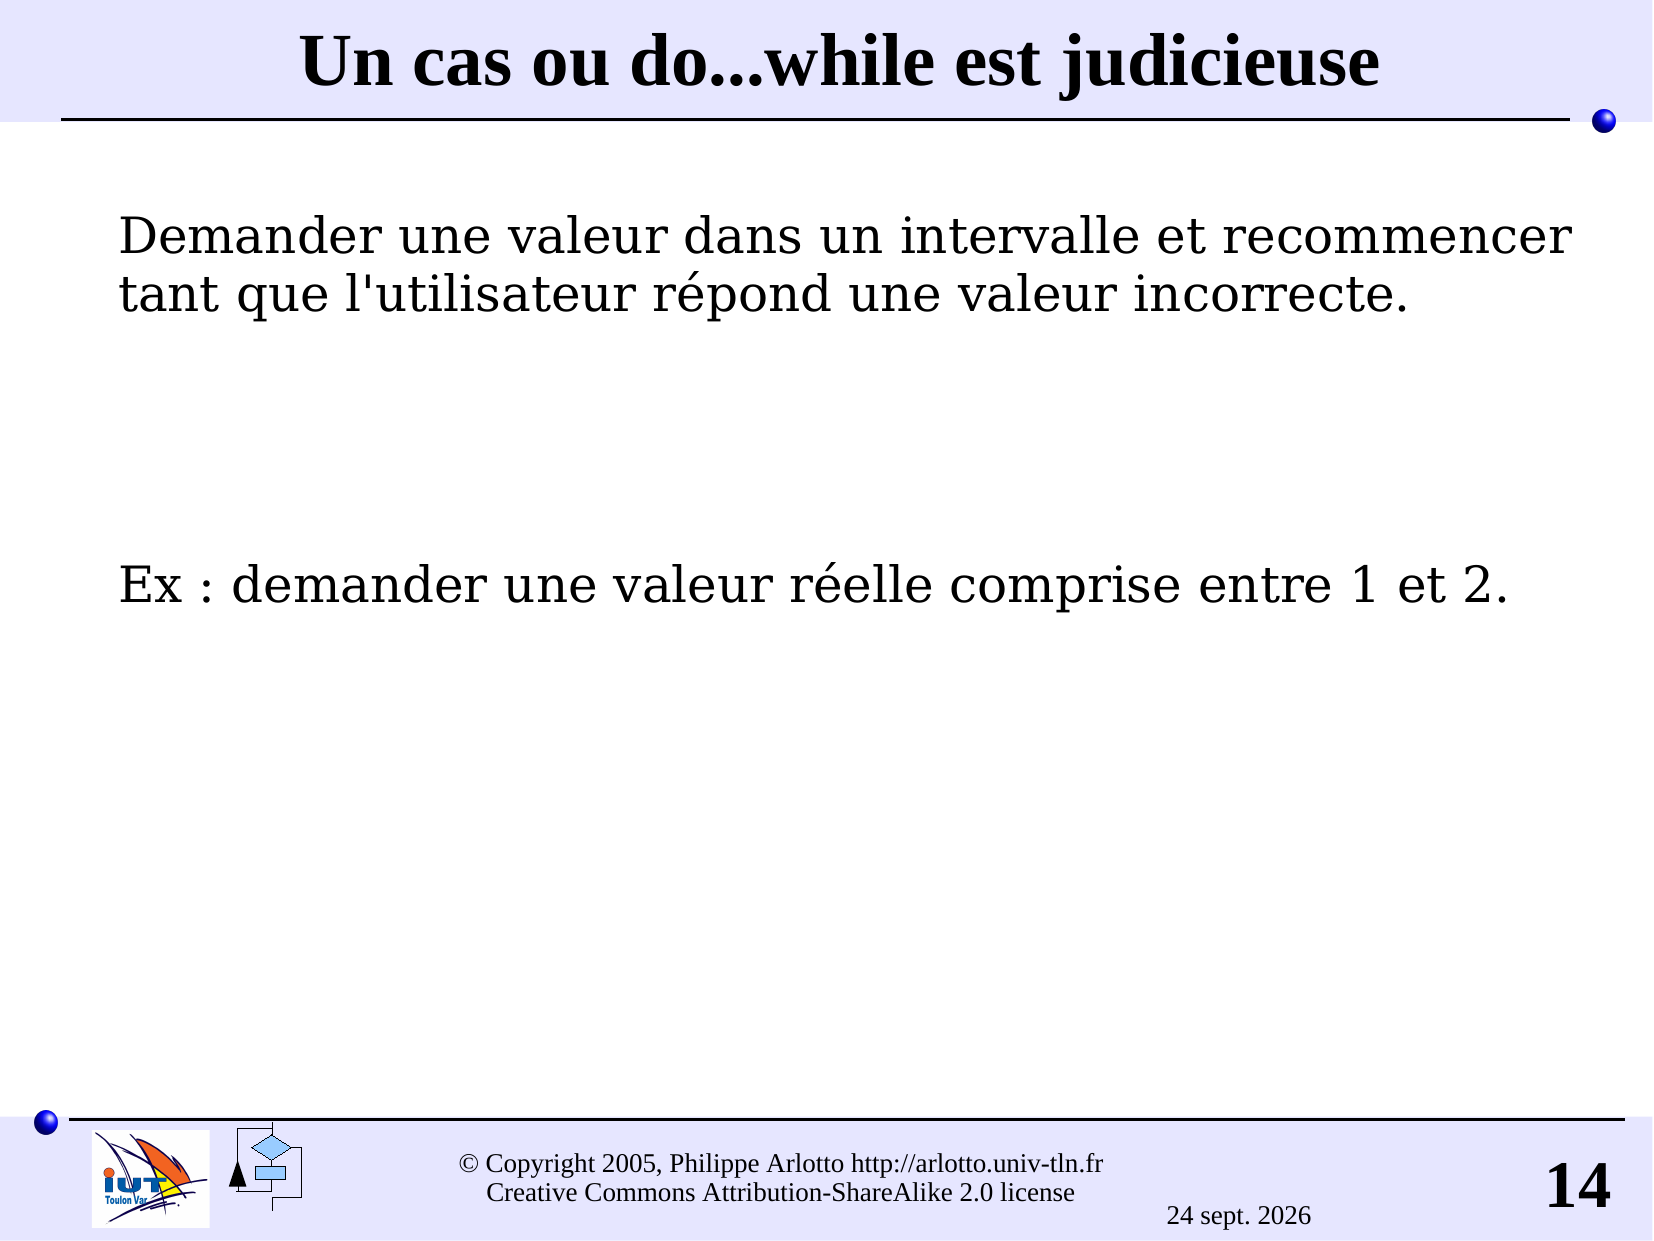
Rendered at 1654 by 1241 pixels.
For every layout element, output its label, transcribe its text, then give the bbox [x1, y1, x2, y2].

title Un cas ou do...while est judicieuse [95, 14, 1585, 107]
text_box Demander une valeur dans un intervalle et recommencer tant que l'utilisateur répond une valeur incorrecte. Ex : demander une valeur réelle comprise entre 1 et 2. [118, 206, 1574, 673]
